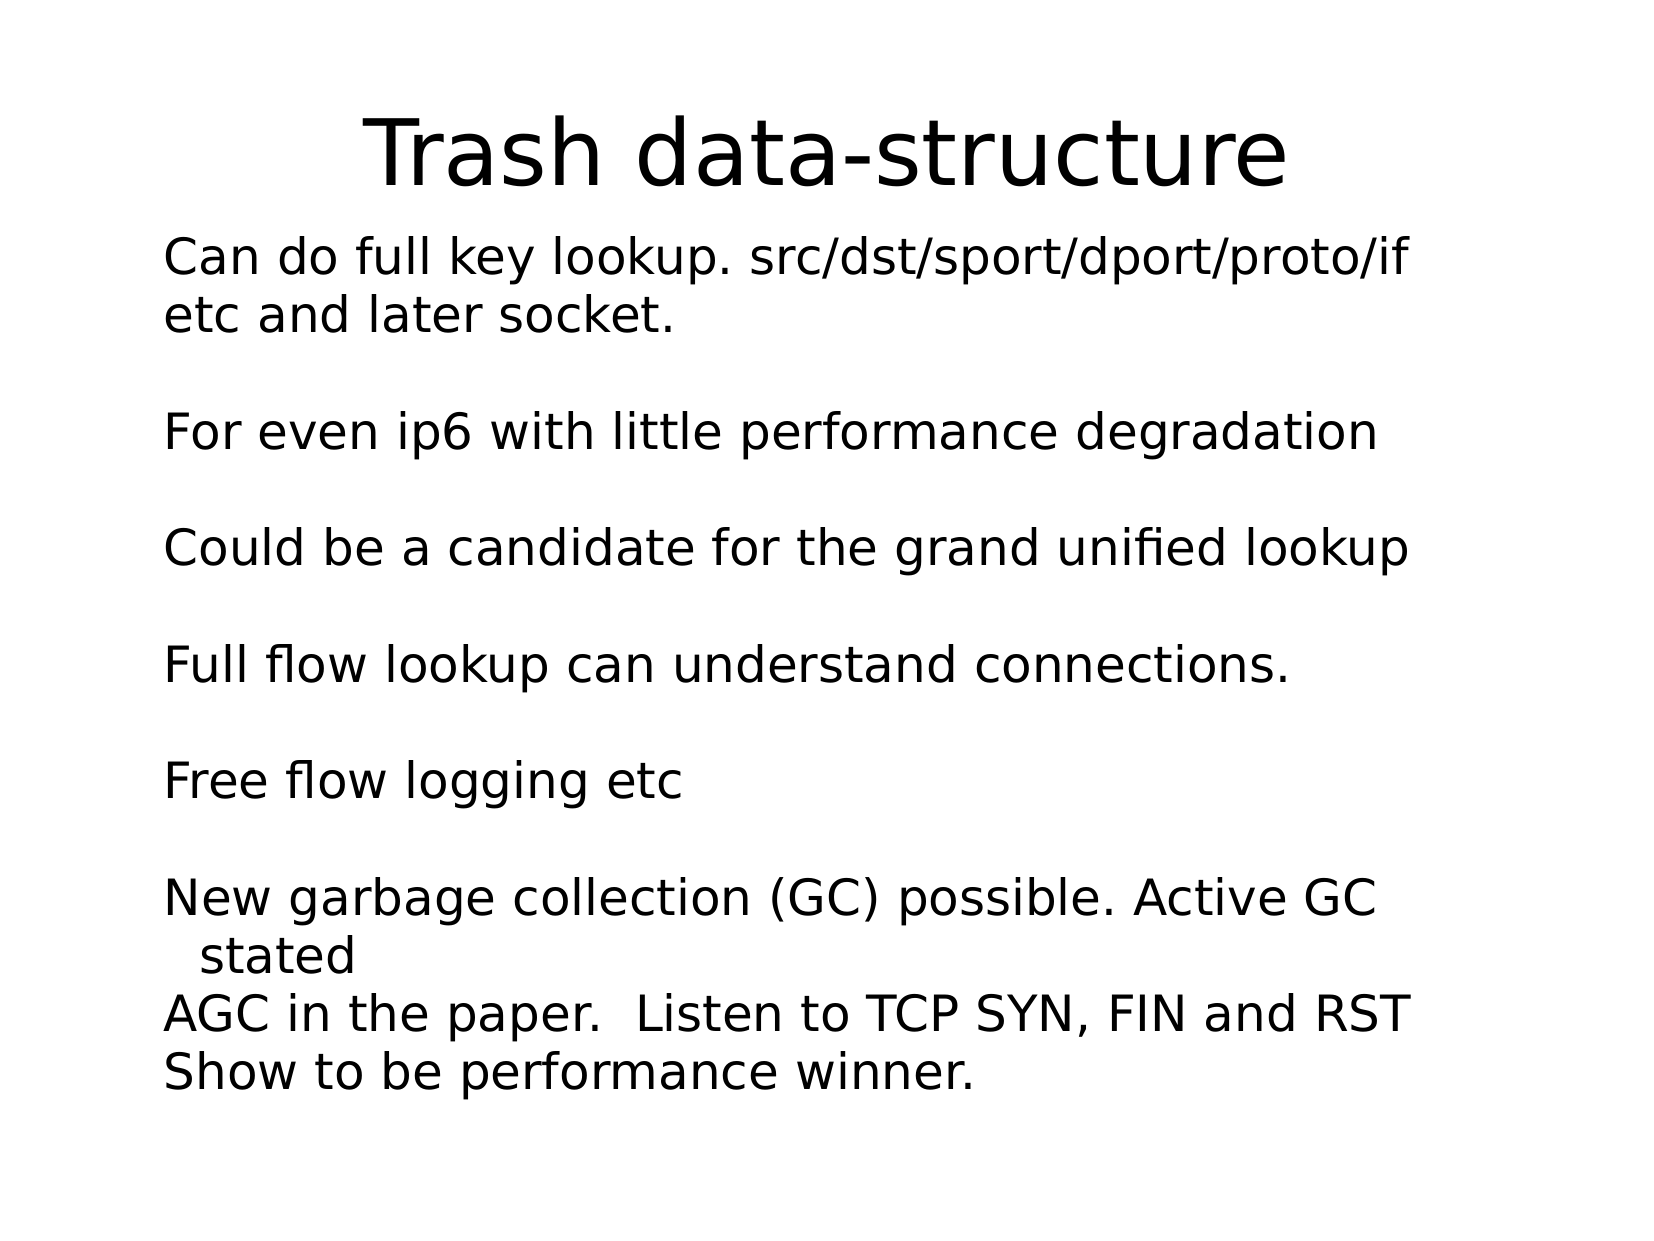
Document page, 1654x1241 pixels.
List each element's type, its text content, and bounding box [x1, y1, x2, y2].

title Trash data-structure [121, 49, 1534, 257]
subtitle Can do full key lookup. src/dst/sport/dport/proto/if etc and later socket. For even ip6 with little performance degradation Could be a candidate for the grand unified lookup Full flow lookup can understand connections. Free flow logging etc New garbage collection (GC) possible. Active GC stated AGC in the paper. Listen to TCP SYN, FIN and RST Show to be performance winner. [128, 227, 1510, 1161]
